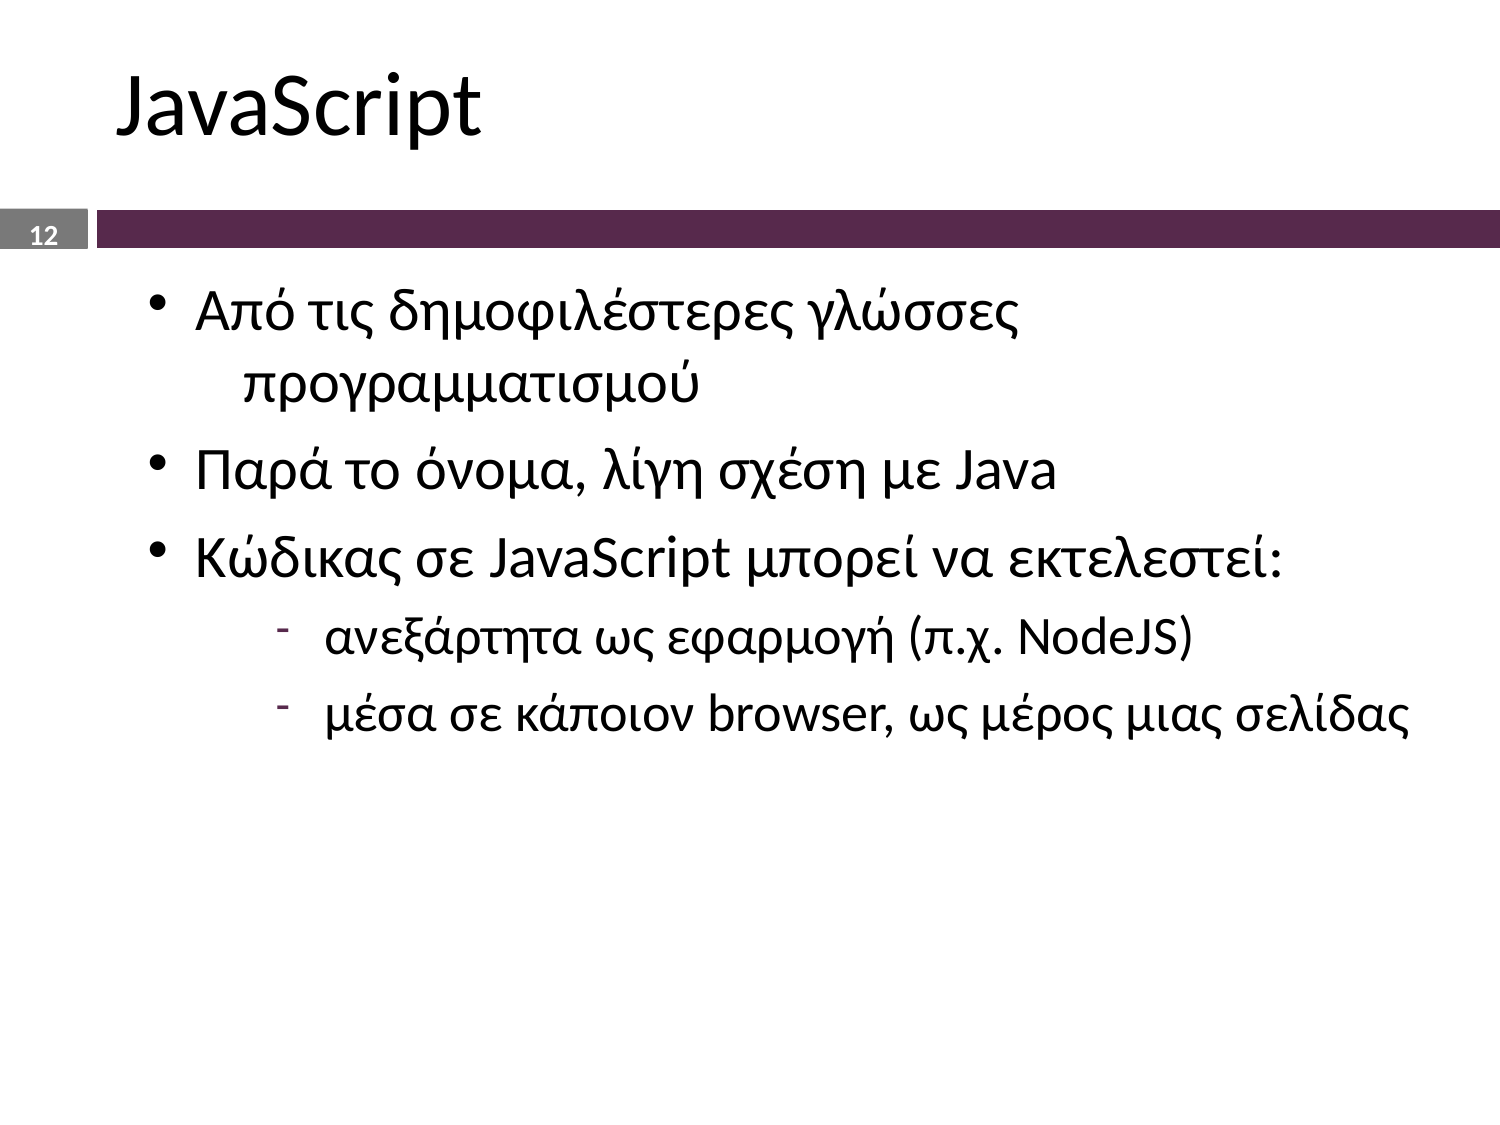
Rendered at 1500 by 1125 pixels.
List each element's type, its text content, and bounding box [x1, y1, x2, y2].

text_box [0, 208, 88, 249]
title JavaScript [100, 19, 1438, 182]
list Από τις δημοφιλέστερες γλώσσες προγραμματισμού Παρά το όνομα, λίγη σχέση με Java Κώδικας σε JavaScript μπορεί να εκτελεστεί: ανεξάρτητα ως εφαρμογή (π.χ. NodeJS) μέσα σε κάποιον browser, ως μέρος μιας σελίδας [100, 262, 1438, 1000]
